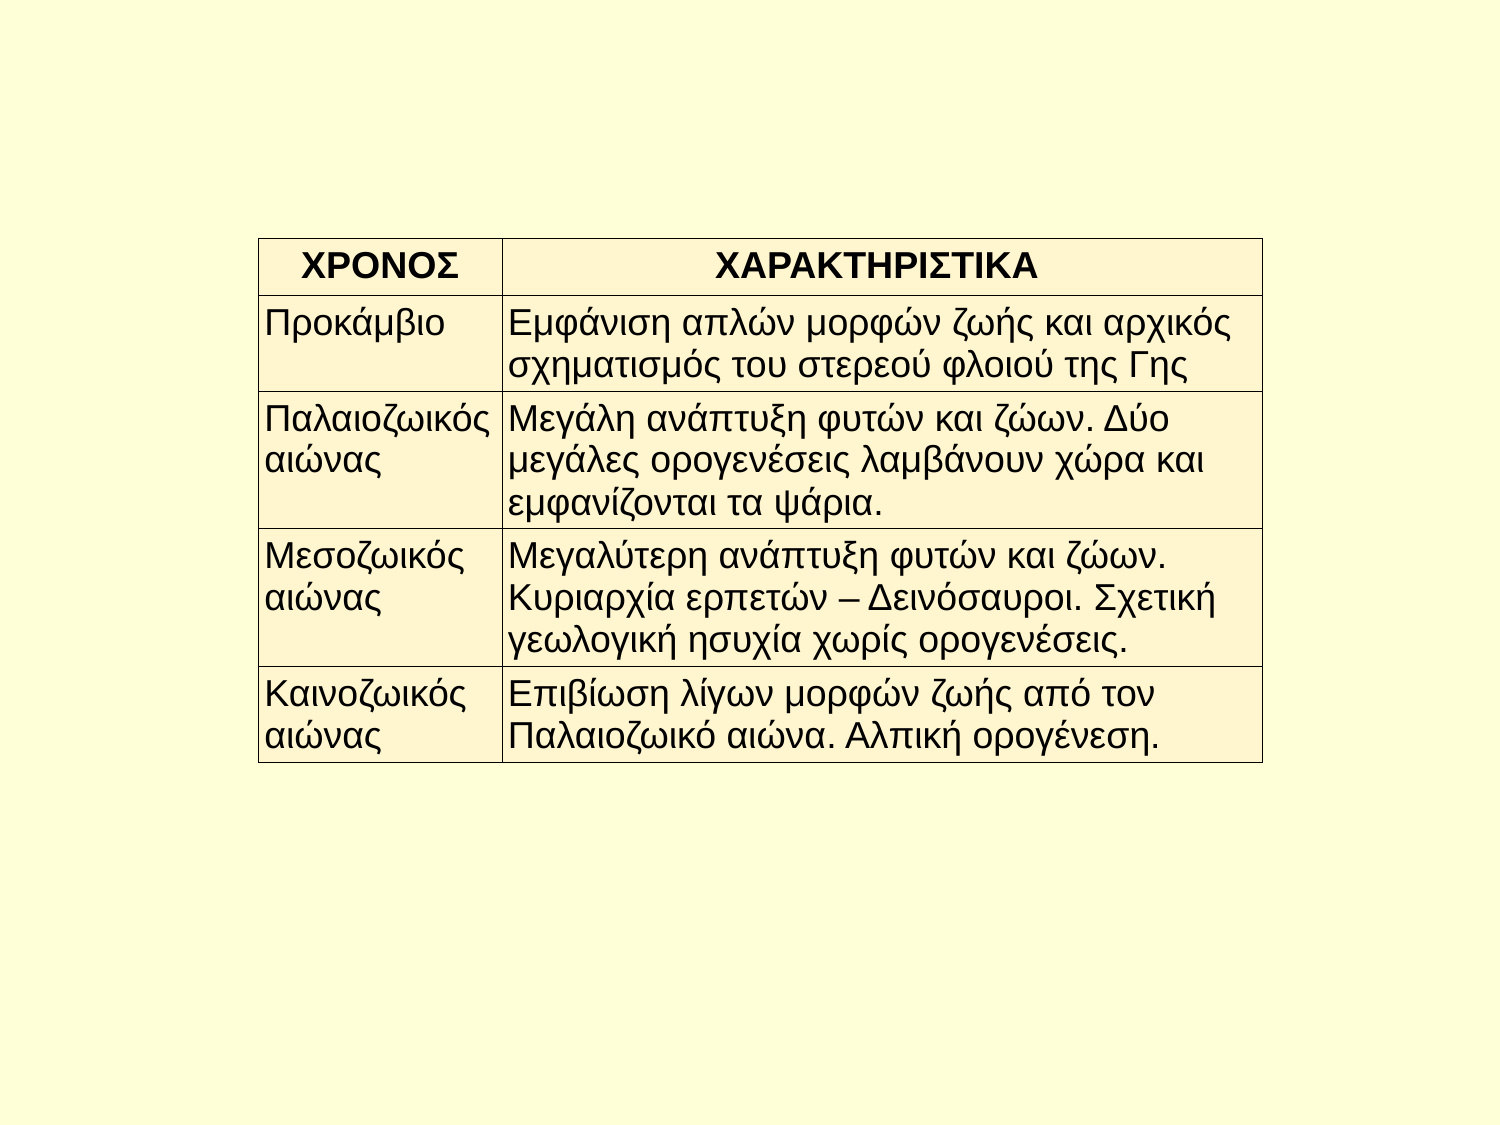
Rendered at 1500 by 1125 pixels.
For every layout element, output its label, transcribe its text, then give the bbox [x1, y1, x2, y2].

table_cell Μεγάλη ανάπτυξη φυτών και ζώων. Δύο μεγάλες ορογενέσεις λαμβάνουν χώρα και εμφανίζονται τα ψάρια. [503, 392, 1262, 528]
table_header ΧΑΡΑΚΤΗΡΙΣΤΙΚΑ [503, 239, 1262, 295]
table_header ΧΡΟΝΟΣ [259, 239, 502, 295]
table_cell Επιβίωση λίγων μορφών ζωής από τον Παλαιοζωικό αιώνα. Αλπική ορογένεση. [503, 667, 1262, 762]
table_cell Εμφάνιση απλών μορφών ζωής και αρχικός σχηματισμός του στερεού φλοιού της Γης [503, 296, 1262, 391]
table_cell Μεγαλύτερη ανάπτυξη φυτών και ζώων. Κυριαρχία ερπετών – Δεινόσαυροι. Σχετική γεωλογική ησυχία χωρίς ορογενέσεις. [503, 529, 1262, 666]
table_cell Καινοζωικός αιώνας [259, 667, 502, 762]
table_cell Μεσοζωικός αιώνας [259, 529, 502, 666]
table_cell Παλαιοζωικός αιώνας [259, 392, 502, 528]
table_cell Προκάμβιο [259, 296, 502, 391]
